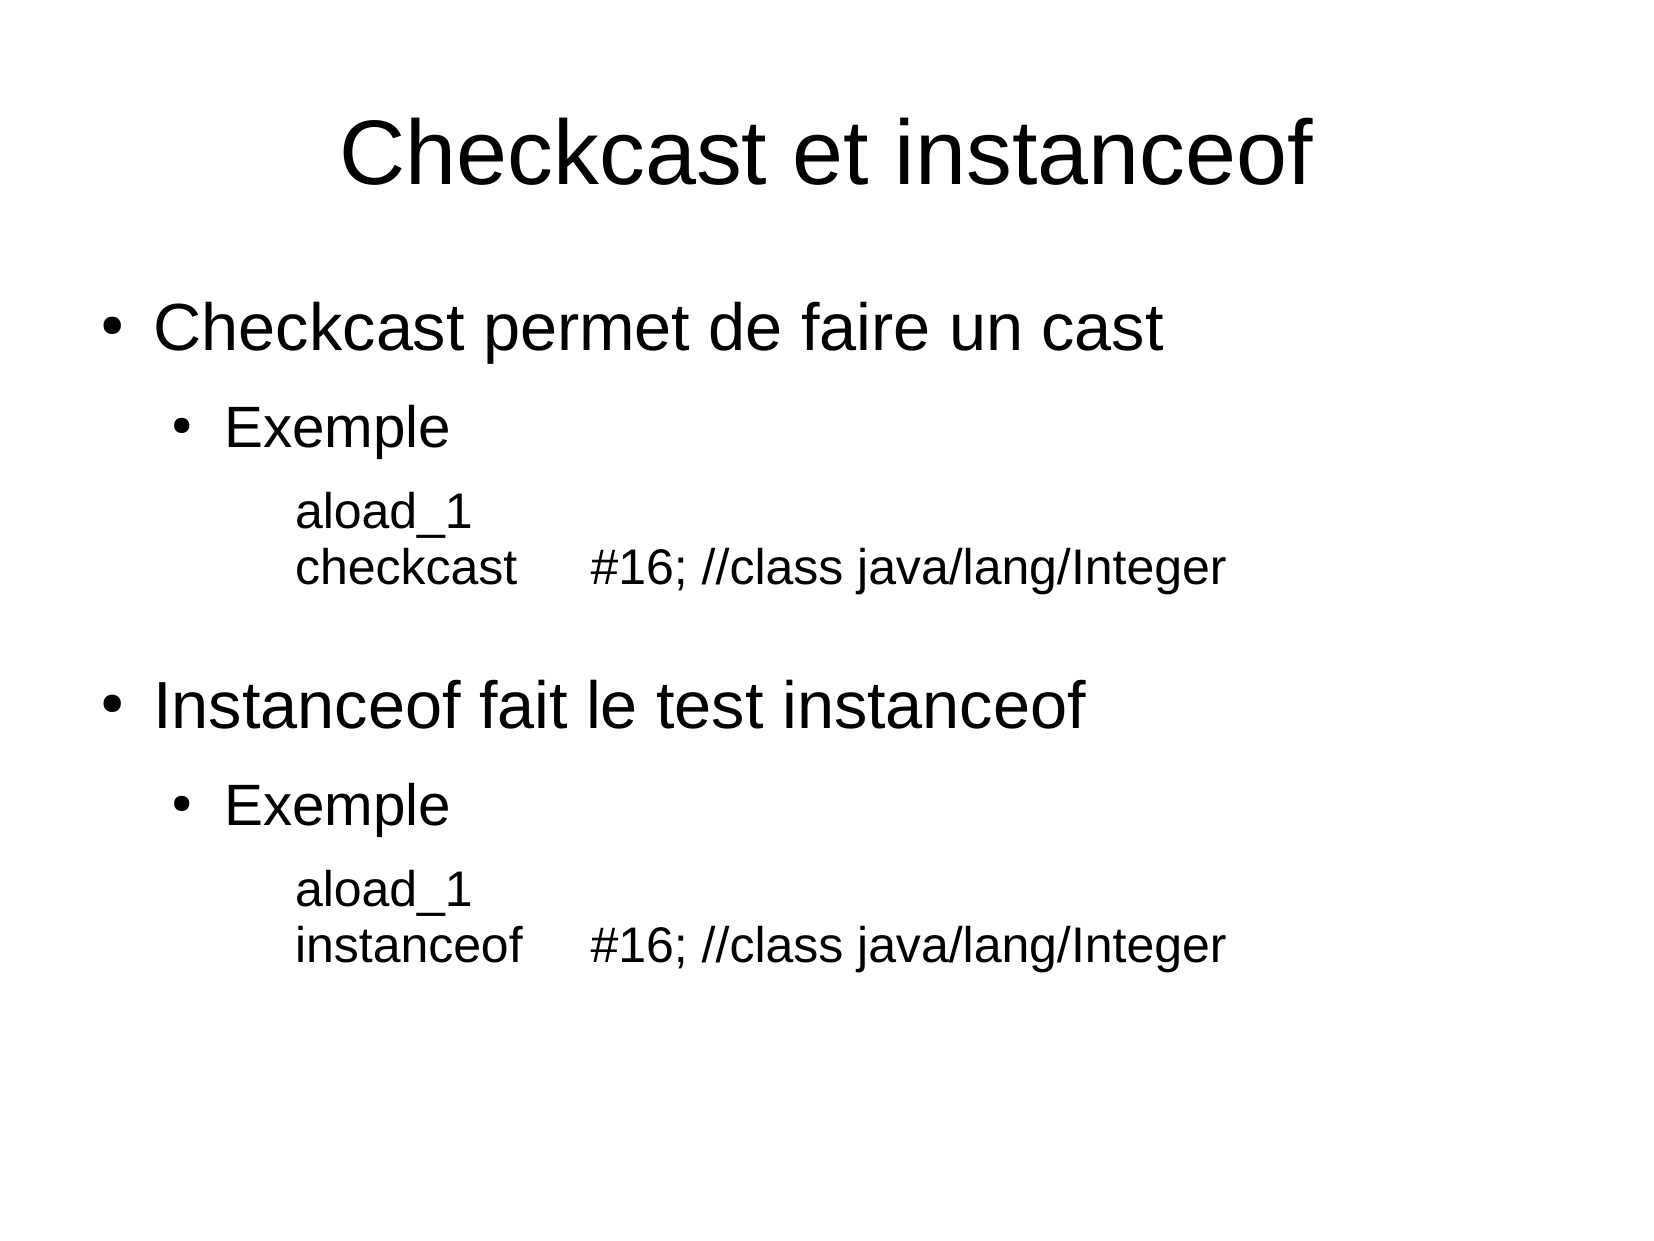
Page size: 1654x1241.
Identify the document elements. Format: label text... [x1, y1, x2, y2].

list Checkcast permet de faire un cast Exemple aload_1 checkcast #16; //class java/lang/Integer Instanceof fait le test instanceof Exemple aload_1 instanceof #16; //class java/lang/Integer [82, 290, 1571, 1094]
title Checkcast et instanceof [82, 56, 1571, 250]
